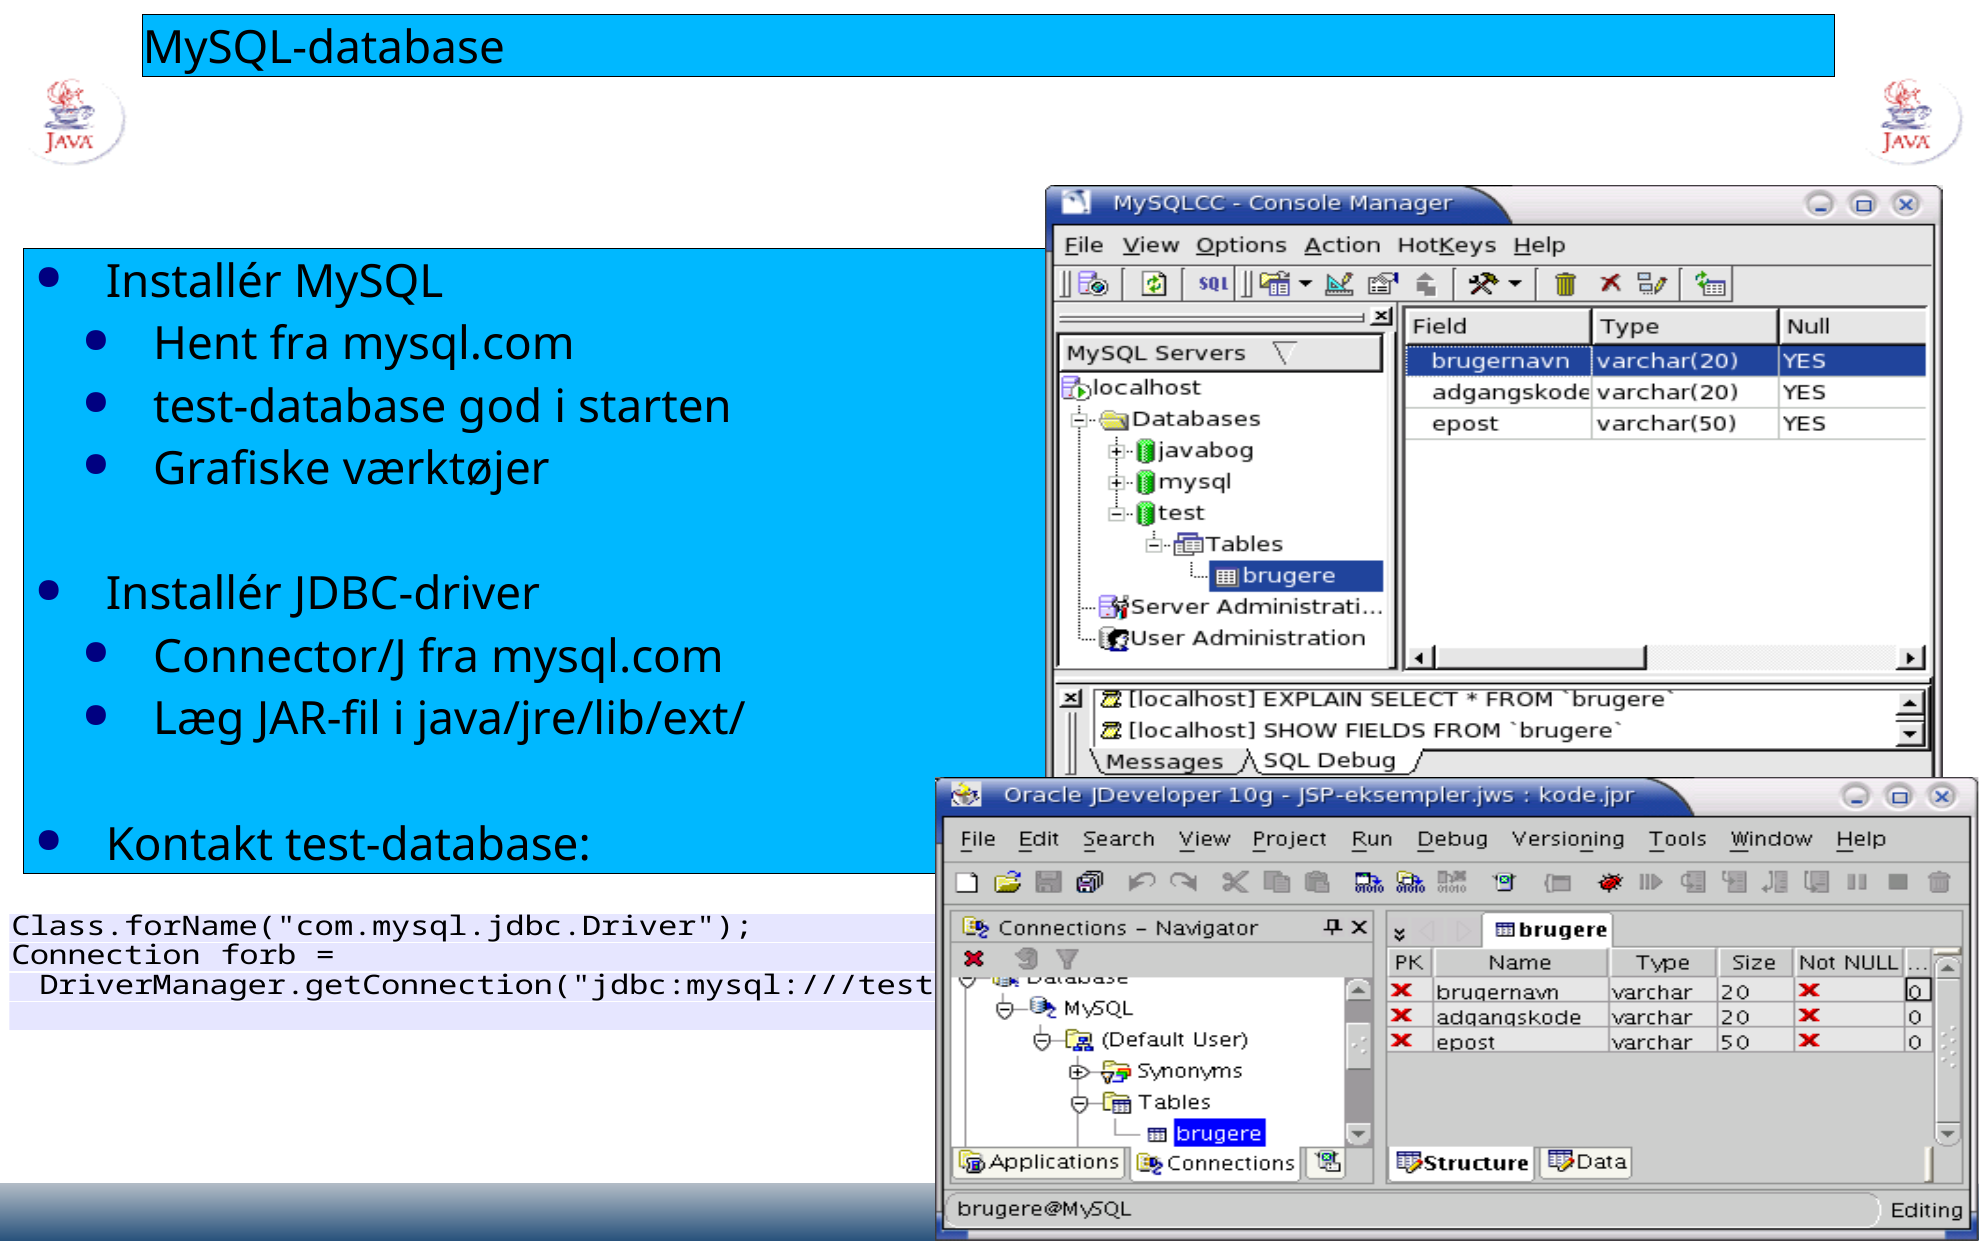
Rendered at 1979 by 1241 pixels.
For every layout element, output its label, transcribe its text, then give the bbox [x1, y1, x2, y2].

text_box Installér MySQL Hent fra mysql.com test-database god i starten Grafiske værktøjer Installér JDBC-driver Connector/J fra mysql.com Læg JAR-fil i java/jre/lib/ext/ Kontakt test-database: [23, 248, 1045, 781]
picture [12, 71, 131, 169]
picture [1849, 71, 1968, 169]
text_box MySQL-database [142, 14, 1835, 68]
picture [935, 185, 1979, 1241]
chart [9, 913, 935, 1241]
